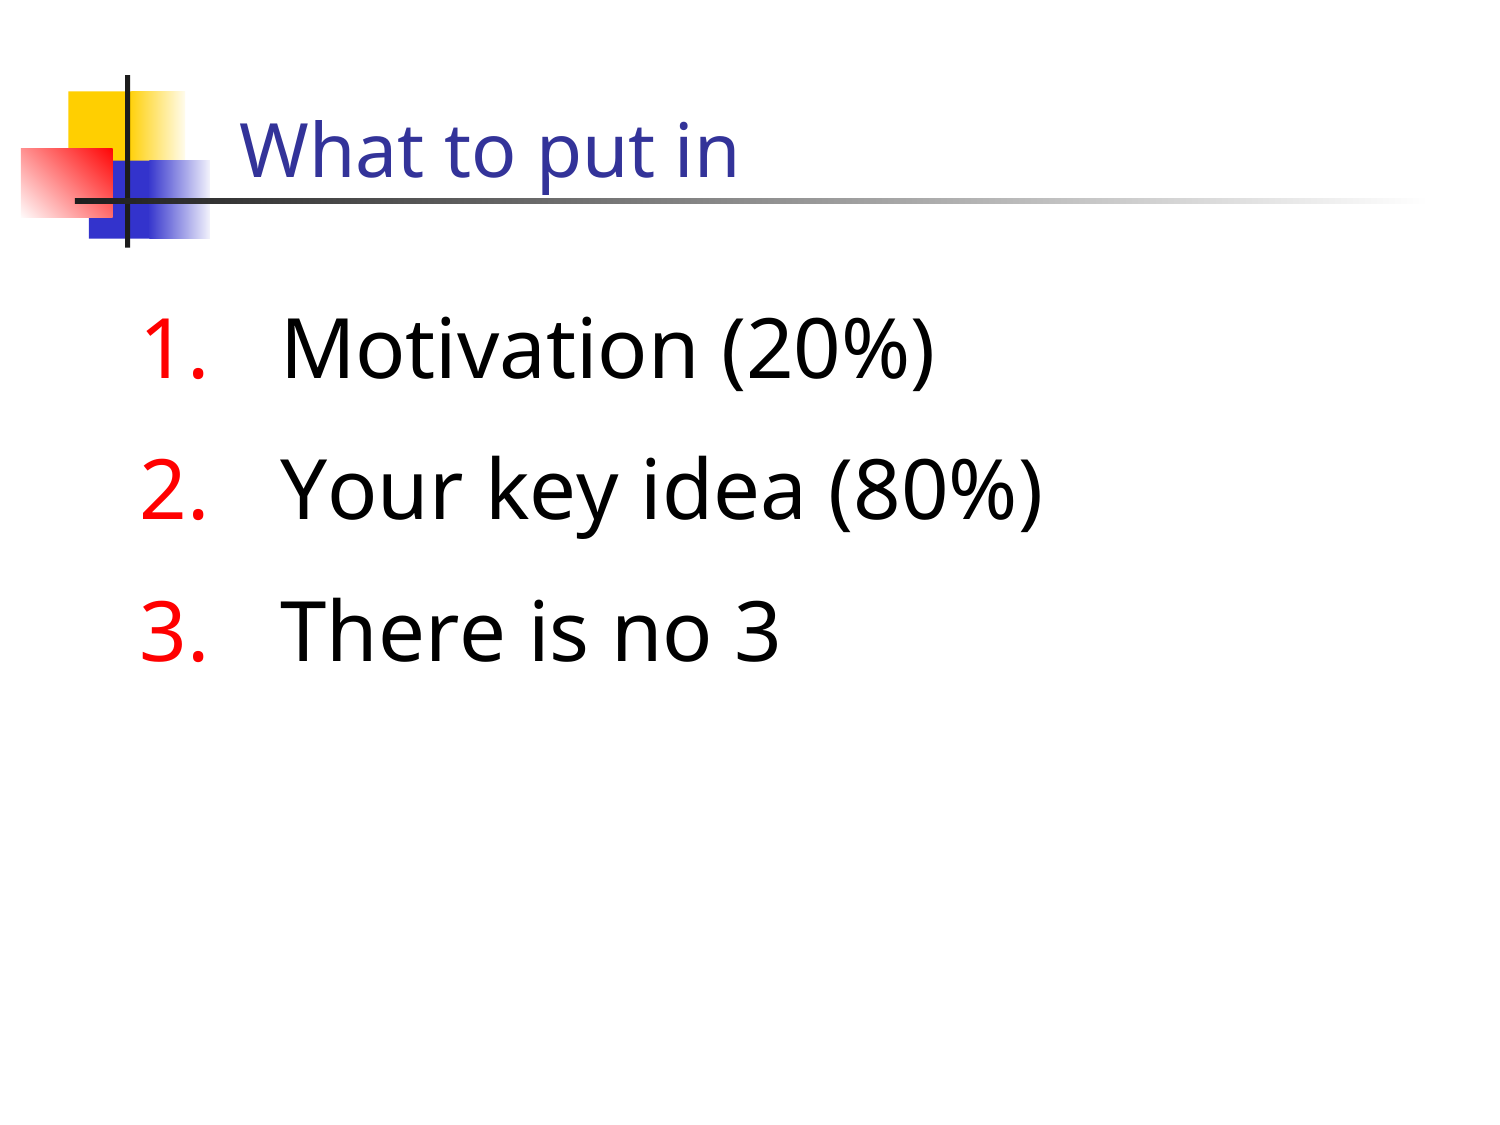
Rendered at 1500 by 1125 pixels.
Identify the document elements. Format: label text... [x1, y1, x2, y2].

title What to put in [224, 12, 1500, 200]
text_box Motivation (20%)‏ Your key idea (80%)‏ There is no 3 [124, 287, 1263, 687]
